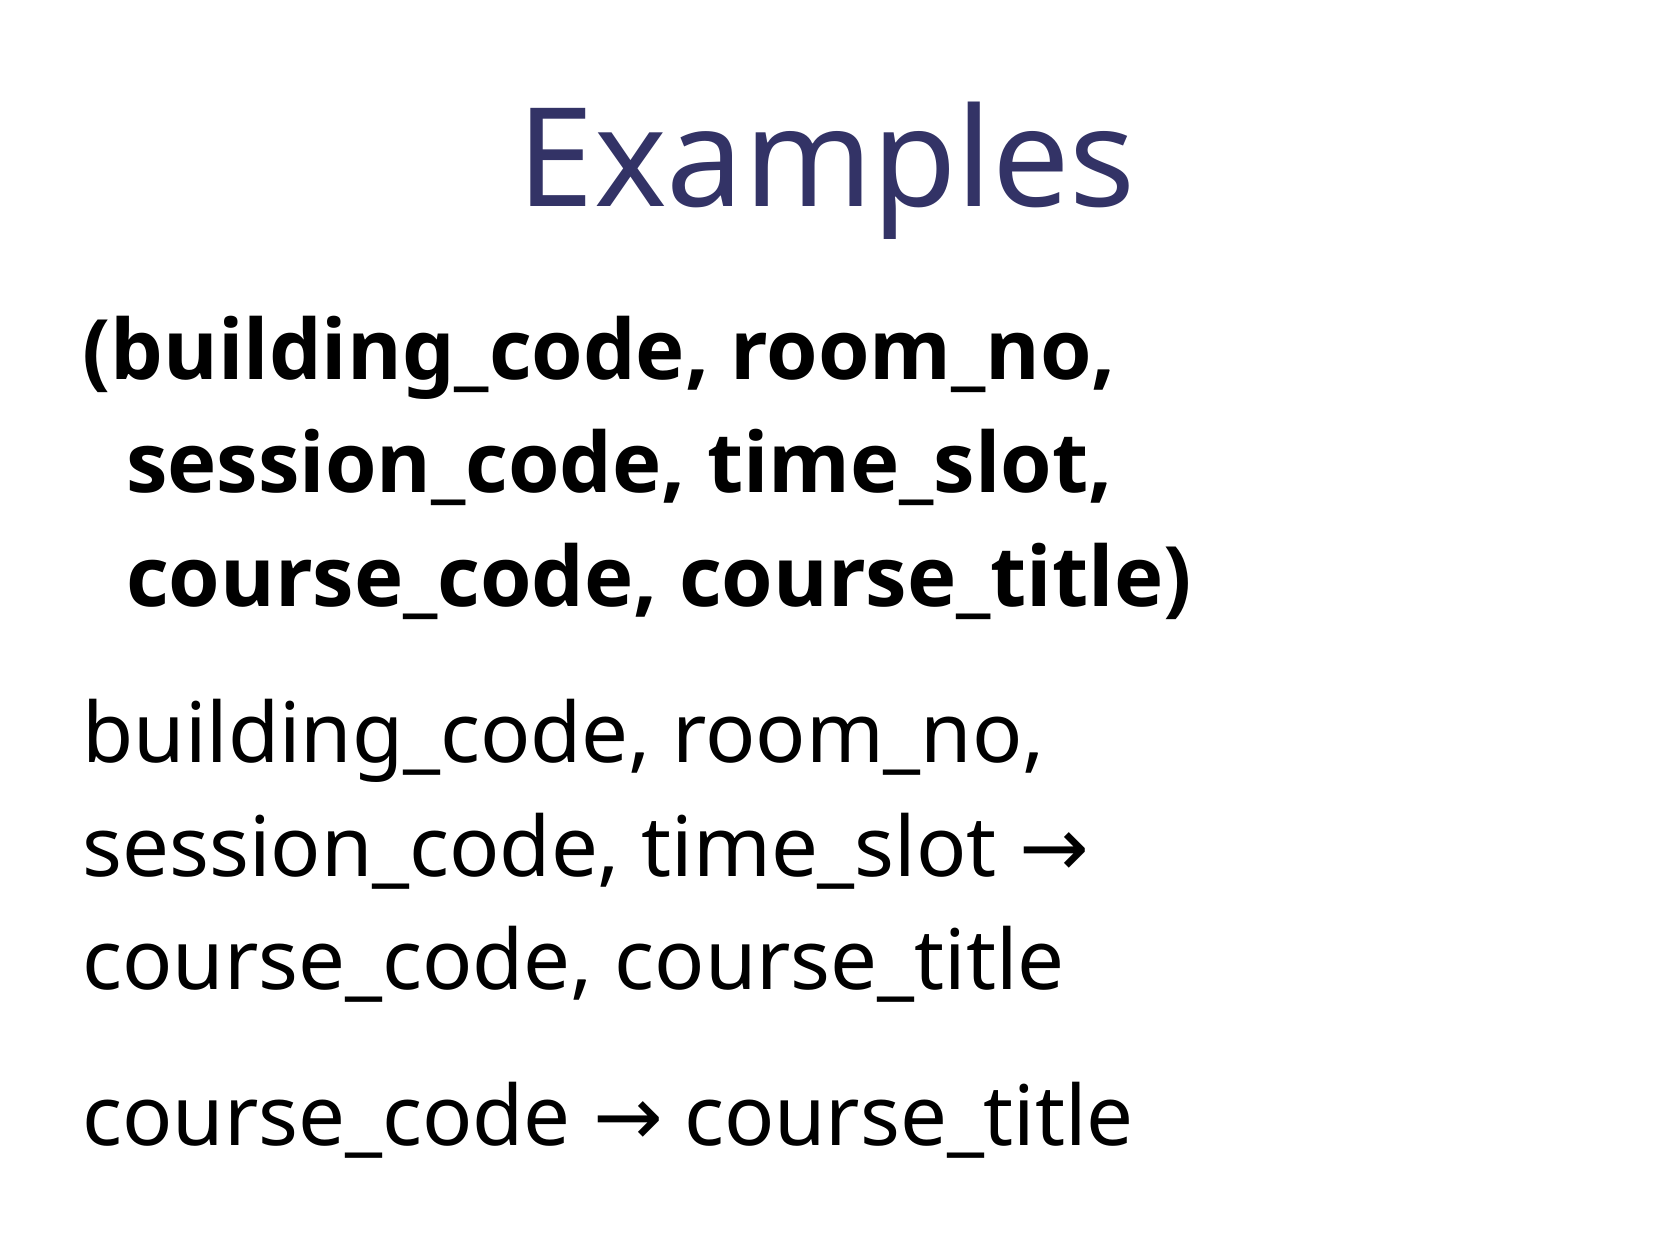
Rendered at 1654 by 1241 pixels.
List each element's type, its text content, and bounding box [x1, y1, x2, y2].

title Examples [82, 49, 1571, 257]
subtitle (building_code, room_no, session_code, time_slot, course_code, course_title) building_code, room_no, session_code, time_slot → course_code, course_title course_code → course_title [82, 290, 1571, 1241]
